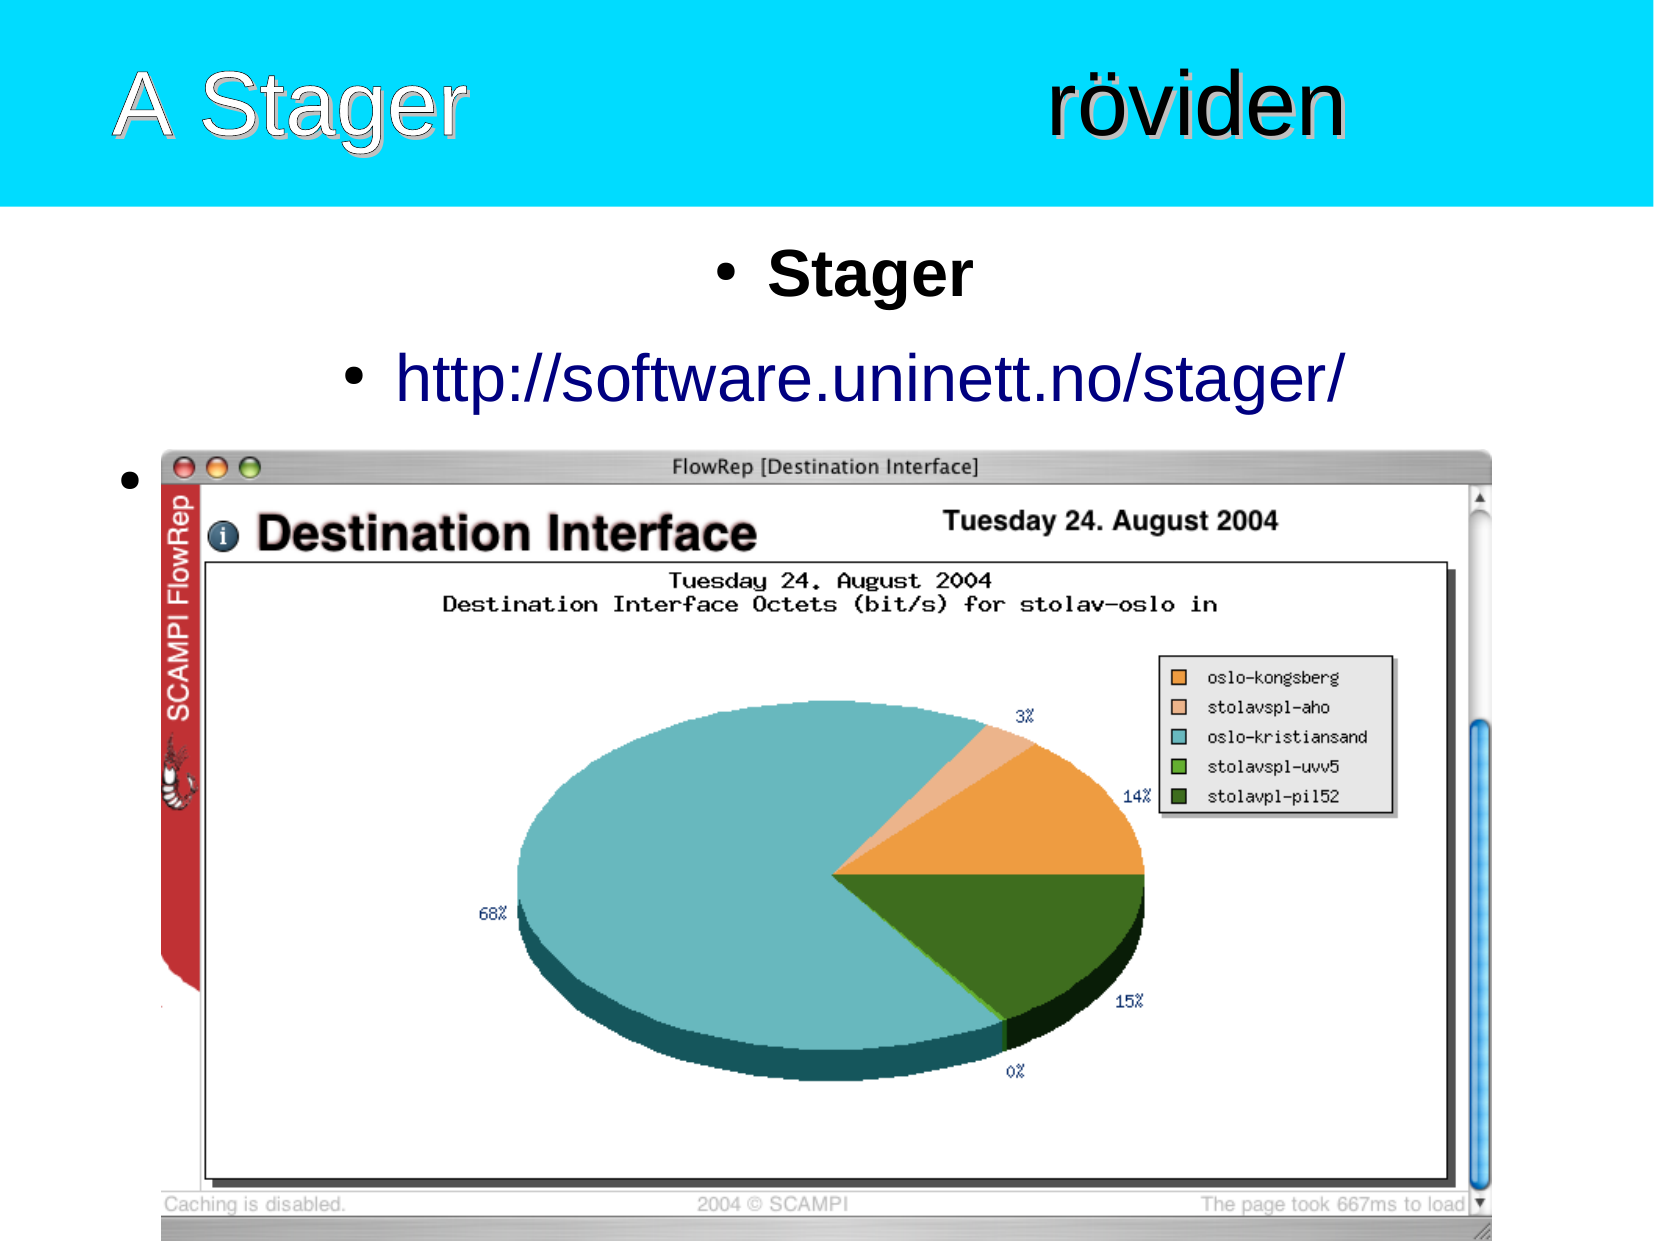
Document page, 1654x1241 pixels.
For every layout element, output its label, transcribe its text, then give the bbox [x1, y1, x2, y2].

list Stager http://software.uninett.no/stager/ [82, 236, 1571, 1109]
picture [161, 449, 1492, 1241]
title A Stager röviden [0, 0, 1654, 207]
